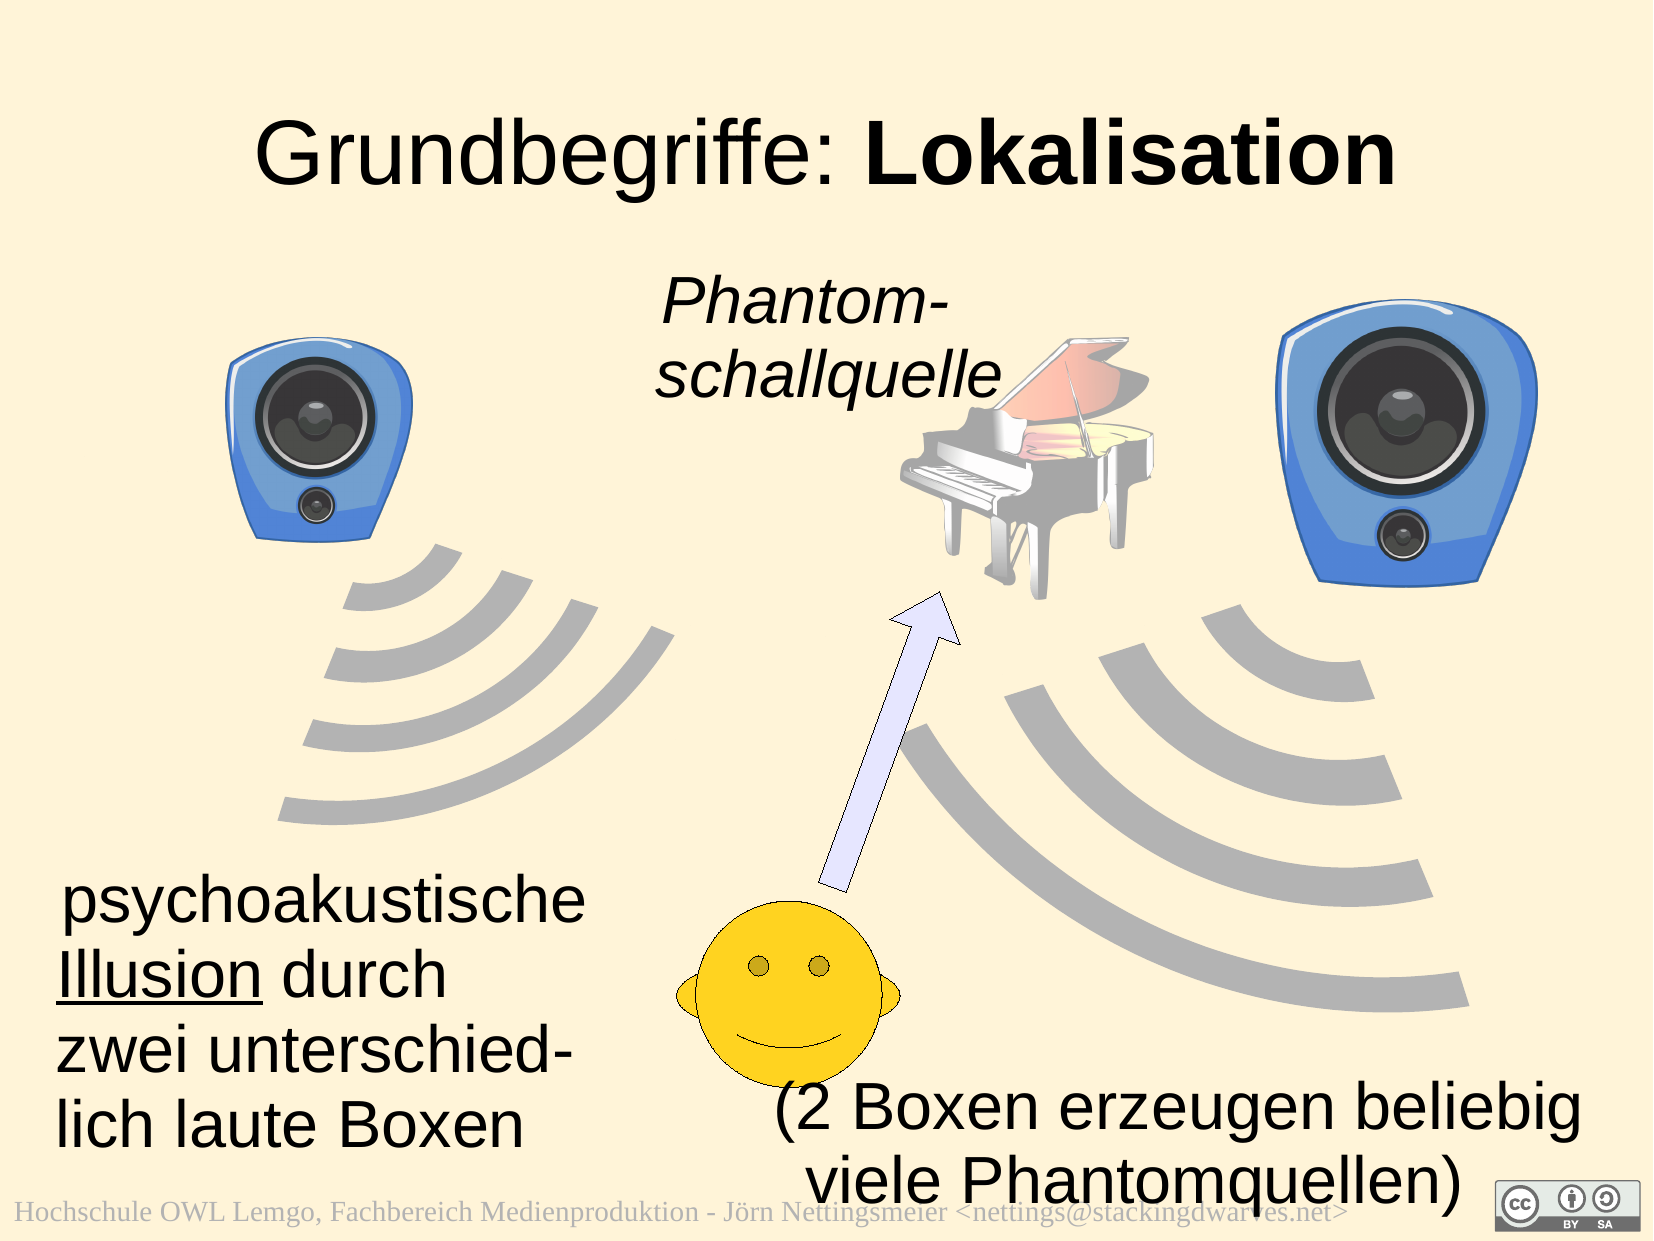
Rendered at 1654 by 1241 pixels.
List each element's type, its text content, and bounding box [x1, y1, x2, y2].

text_box [818, 591, 1470, 1013]
text_box [676, 901, 901, 1080]
text_box [1003, 684, 1434, 907]
text_box [1098, 642, 1403, 806]
picture [900, 337, 1154, 601]
text_box (2 Boxen erzeugen beliebig viele Phantomquellen) [750, 1050, 1613, 1237]
subtitle psychoakustische Illusion durch zwei unterschied- lich laute Boxen [37, 787, 601, 1237]
text_box [1201, 604, 1375, 703]
title Grundbegriffe: Lokalisation [82, 49, 1571, 257]
text_box [342, 543, 463, 612]
picture [1275, 299, 1538, 588]
text_box [302, 598, 599, 753]
text_box [323, 570, 534, 683]
picture [225, 337, 413, 543]
text_box [436, 625, 675, 787]
text_box Phantom- schallquelle [637, 262, 1088, 487]
